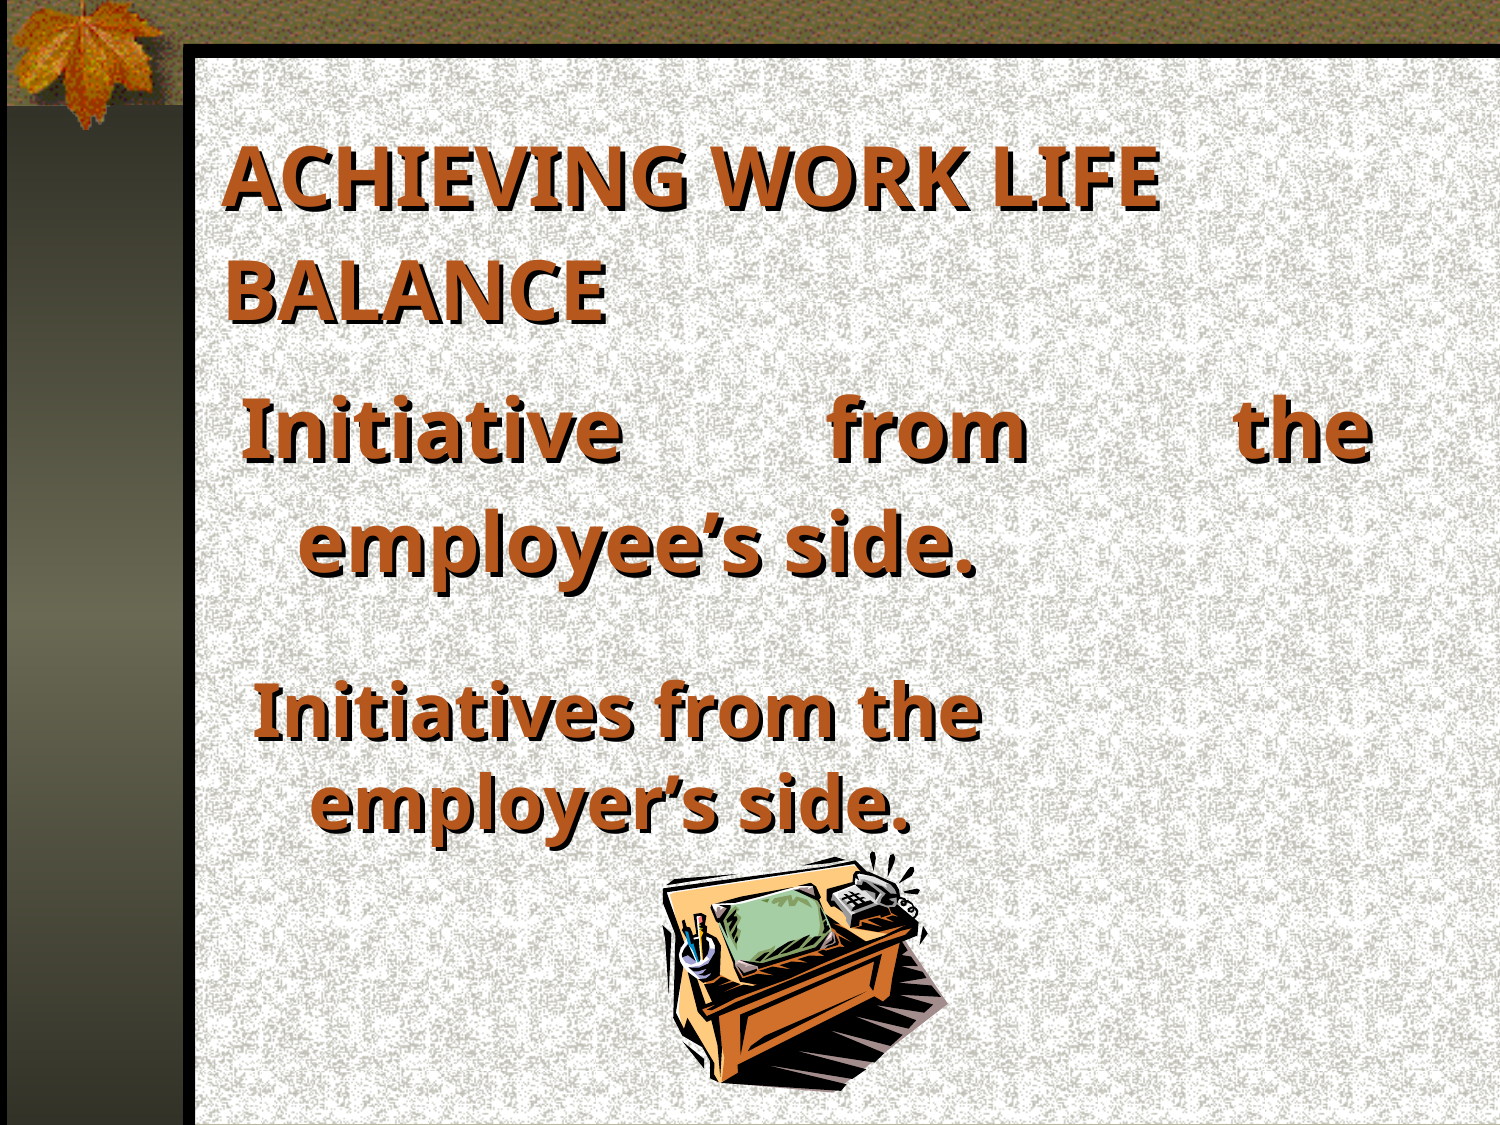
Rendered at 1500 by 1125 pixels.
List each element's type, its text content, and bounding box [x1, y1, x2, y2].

picture [196, 58, 1500, 1124]
list Initiative from the employee’s side. [224, 362, 1388, 690]
title ACHIEVING WORK LIFE BALANCE [206, 99, 1482, 363]
list Initiatives from the employer’s side. [237, 587, 1400, 852]
picture [7, 0, 1500, 130]
